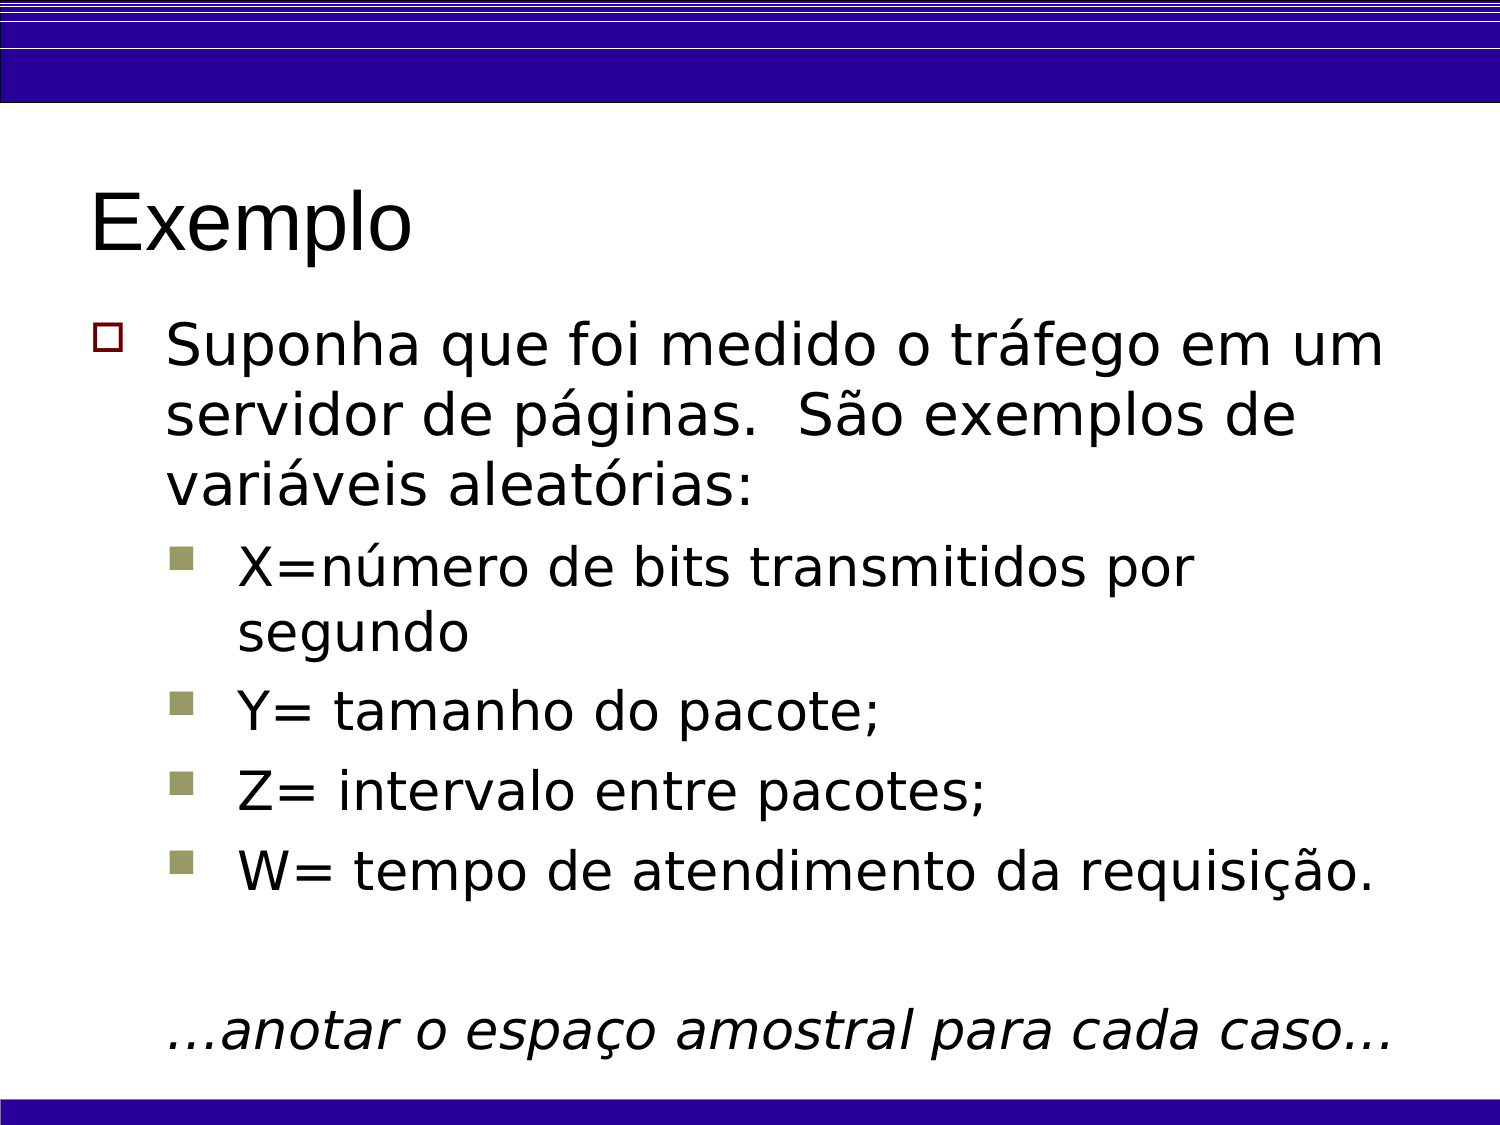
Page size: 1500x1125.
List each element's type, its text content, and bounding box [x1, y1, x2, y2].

list Suponha que foi medido o tráfego em um servidor de páginas. São exemplos de variáveis aleatórias: X=número de bits transmitidos por segundo Y= tamanho do pacote; Z= intervalo entre pacotes; W= tempo de atendimento da requisição. …anotar o espaço amostral para cada caso... [75, 299, 1426, 1125]
title Exemplo [75, 87, 1426, 275]
